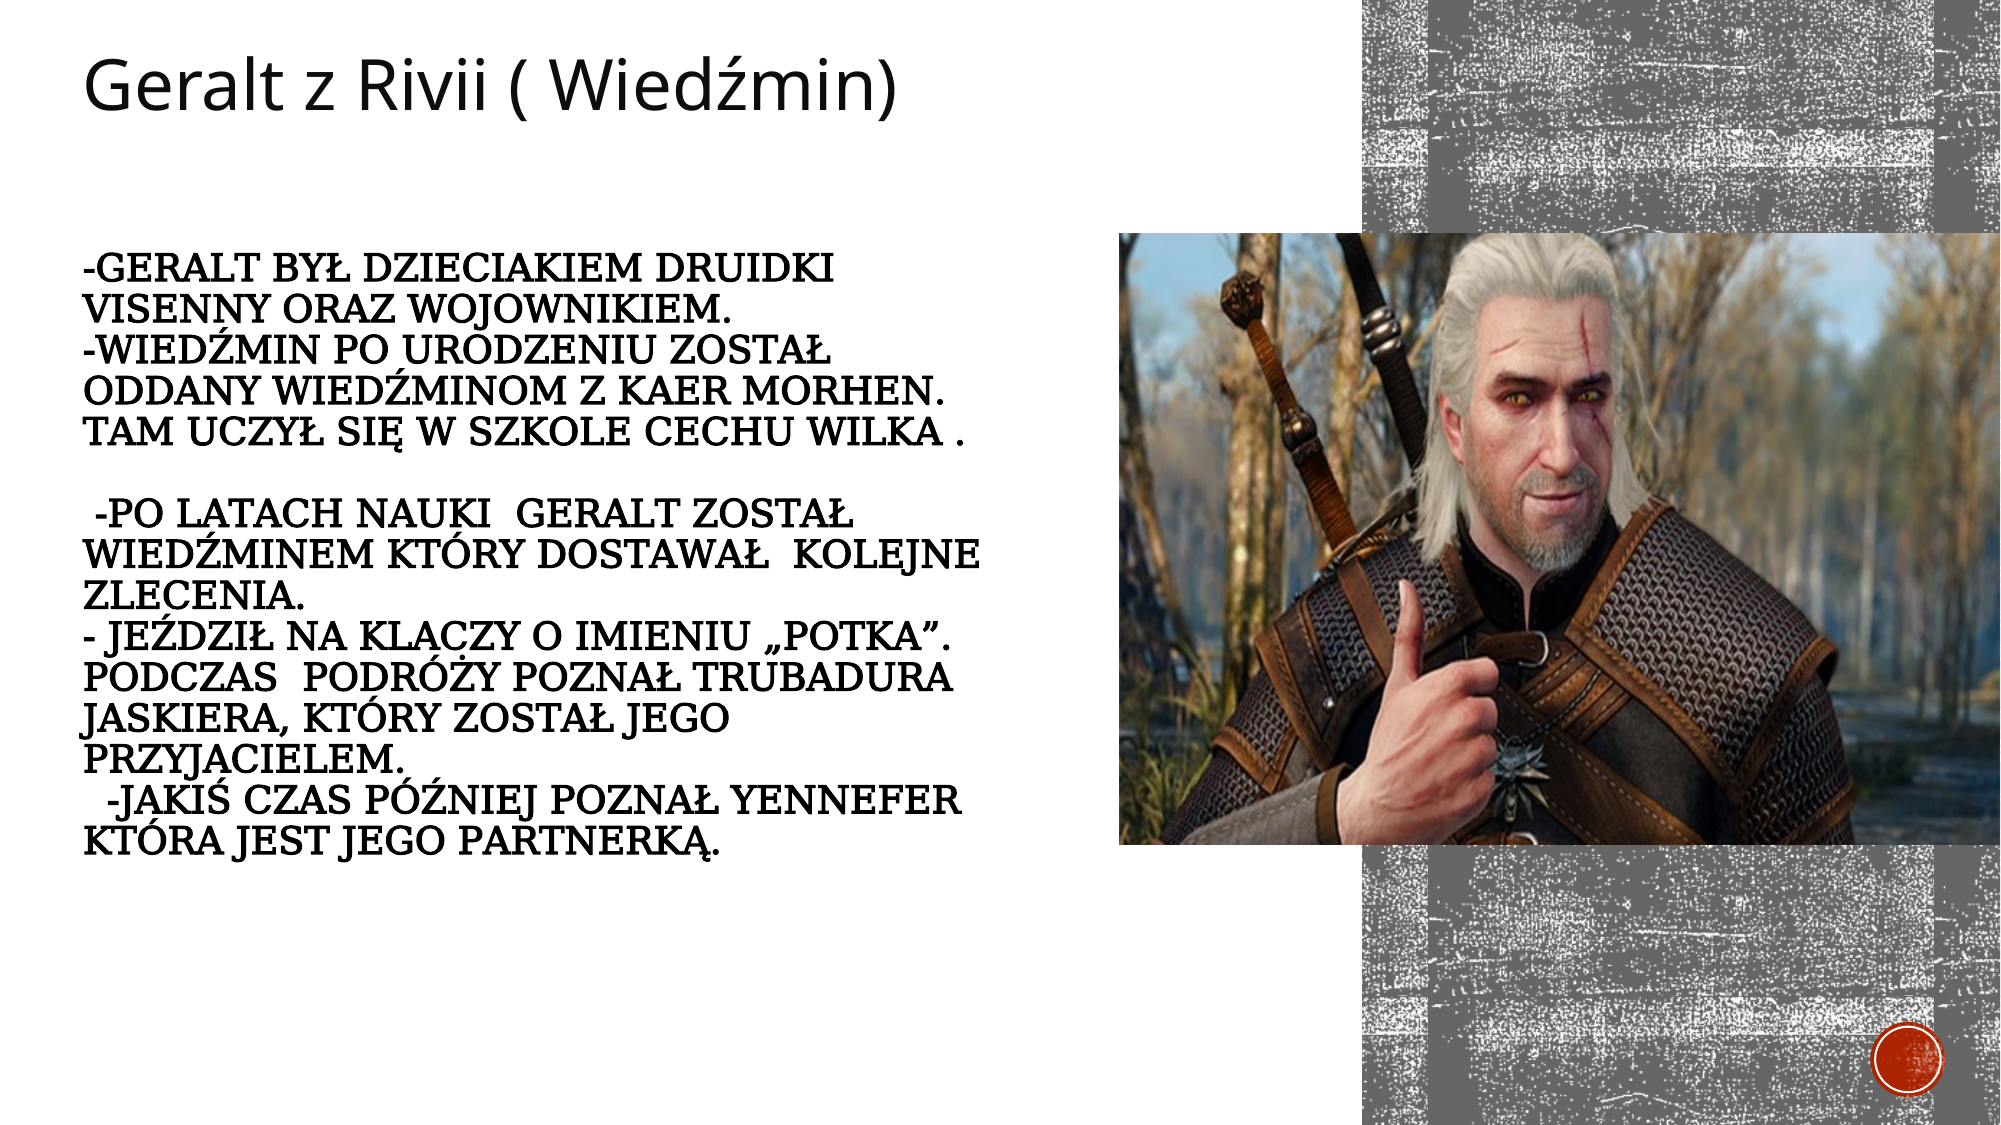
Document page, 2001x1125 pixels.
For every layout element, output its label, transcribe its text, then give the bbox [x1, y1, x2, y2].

picture [1119, 233, 2000, 845]
list Geralt z Rivii ( Wiedźmin) [67, 32, 959, 179]
title -GeralT był dzieciakiem druidki Visenny oraz wojownikiem. -Wiedźmin po urodzeniu został oddany wiedźminom z Kaer Morhen. TAM uczył się w szkole cechu wilka . -Po latach nauki Geralt został wiedźminem KTÓRY dostawał KOLEJNE zlecenia. - jeździł na klaczy o imieniu „potka”. Podczas podróży poznał trubadura JaskIERA, który został jego przyjacielem. -Jakiś czas później poznał Yennefer którA jest jego partnerką. [67, 233, 1001, 983]
